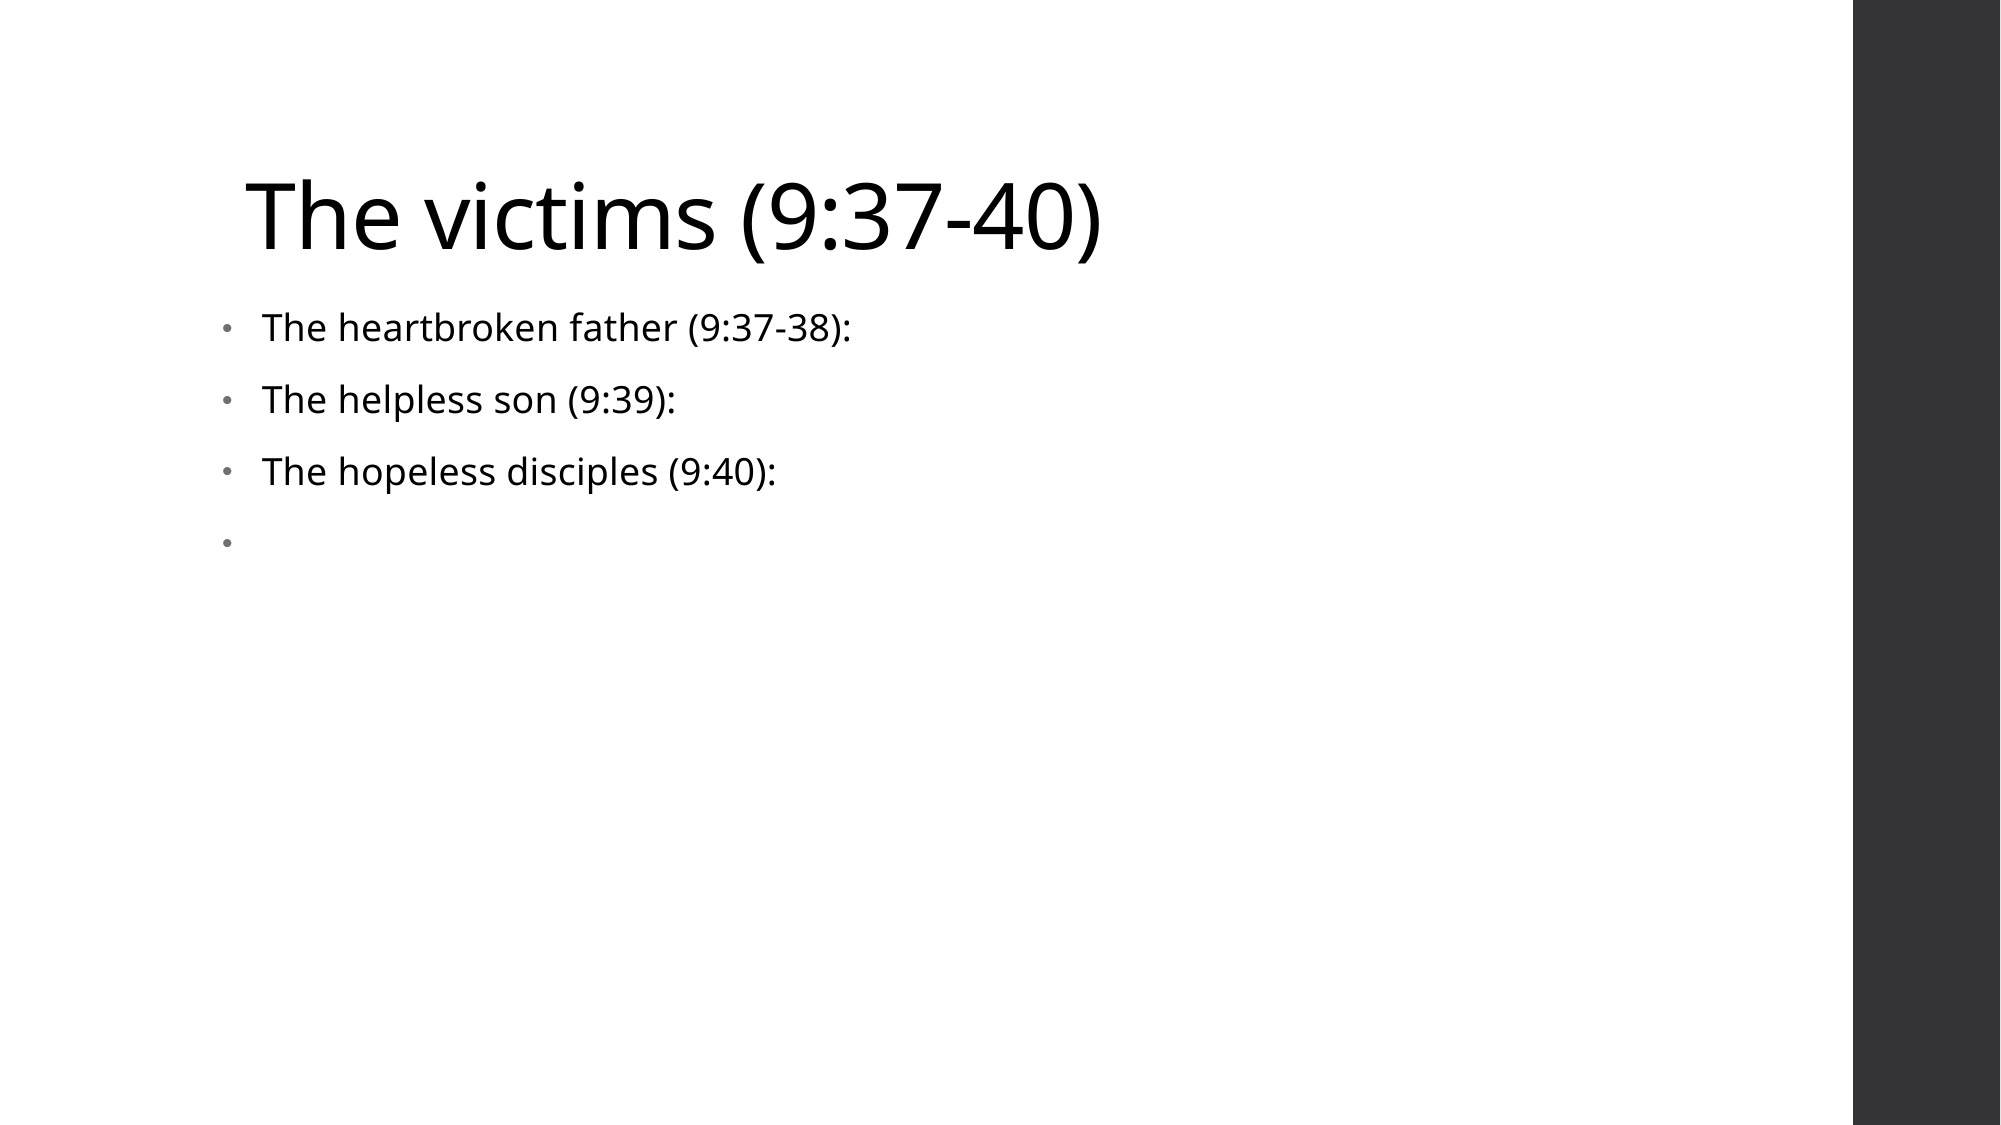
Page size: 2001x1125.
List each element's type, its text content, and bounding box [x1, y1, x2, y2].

title The victims (9:37-40) [206, 60, 1797, 278]
list The heartbroken father (9:37-38): The helpless son (9:39): The hopeless disciples (9:40): [206, 299, 1617, 1014]
